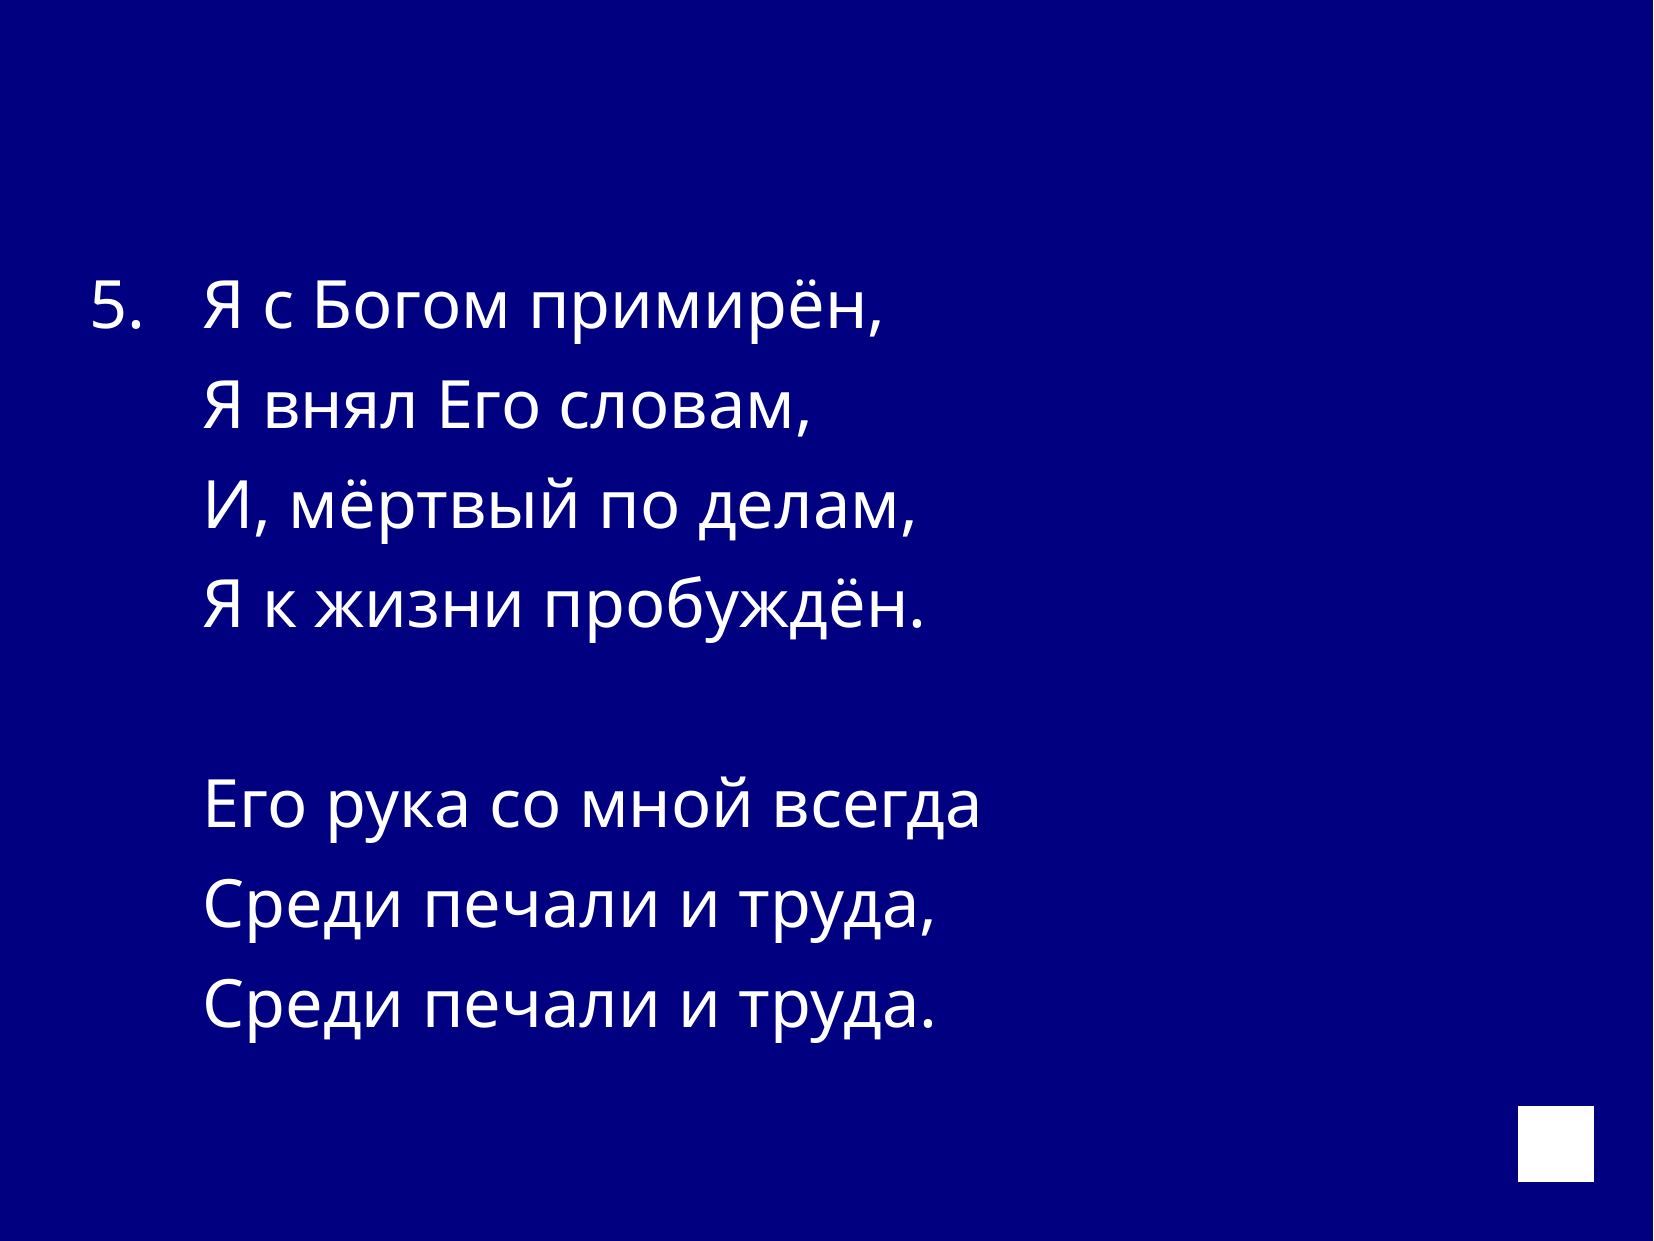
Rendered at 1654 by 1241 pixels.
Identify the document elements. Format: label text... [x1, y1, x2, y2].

text_box [1518, 1106, 1594, 1182]
text_box 5. Я с Богом примирён, Я внял Его словам, И, мёртвый по делам, Я к жизни пробуждён. Его рука со мной всегда Среди печали и труда, Среди печали и труда. [75, 150, 1576, 1163]
